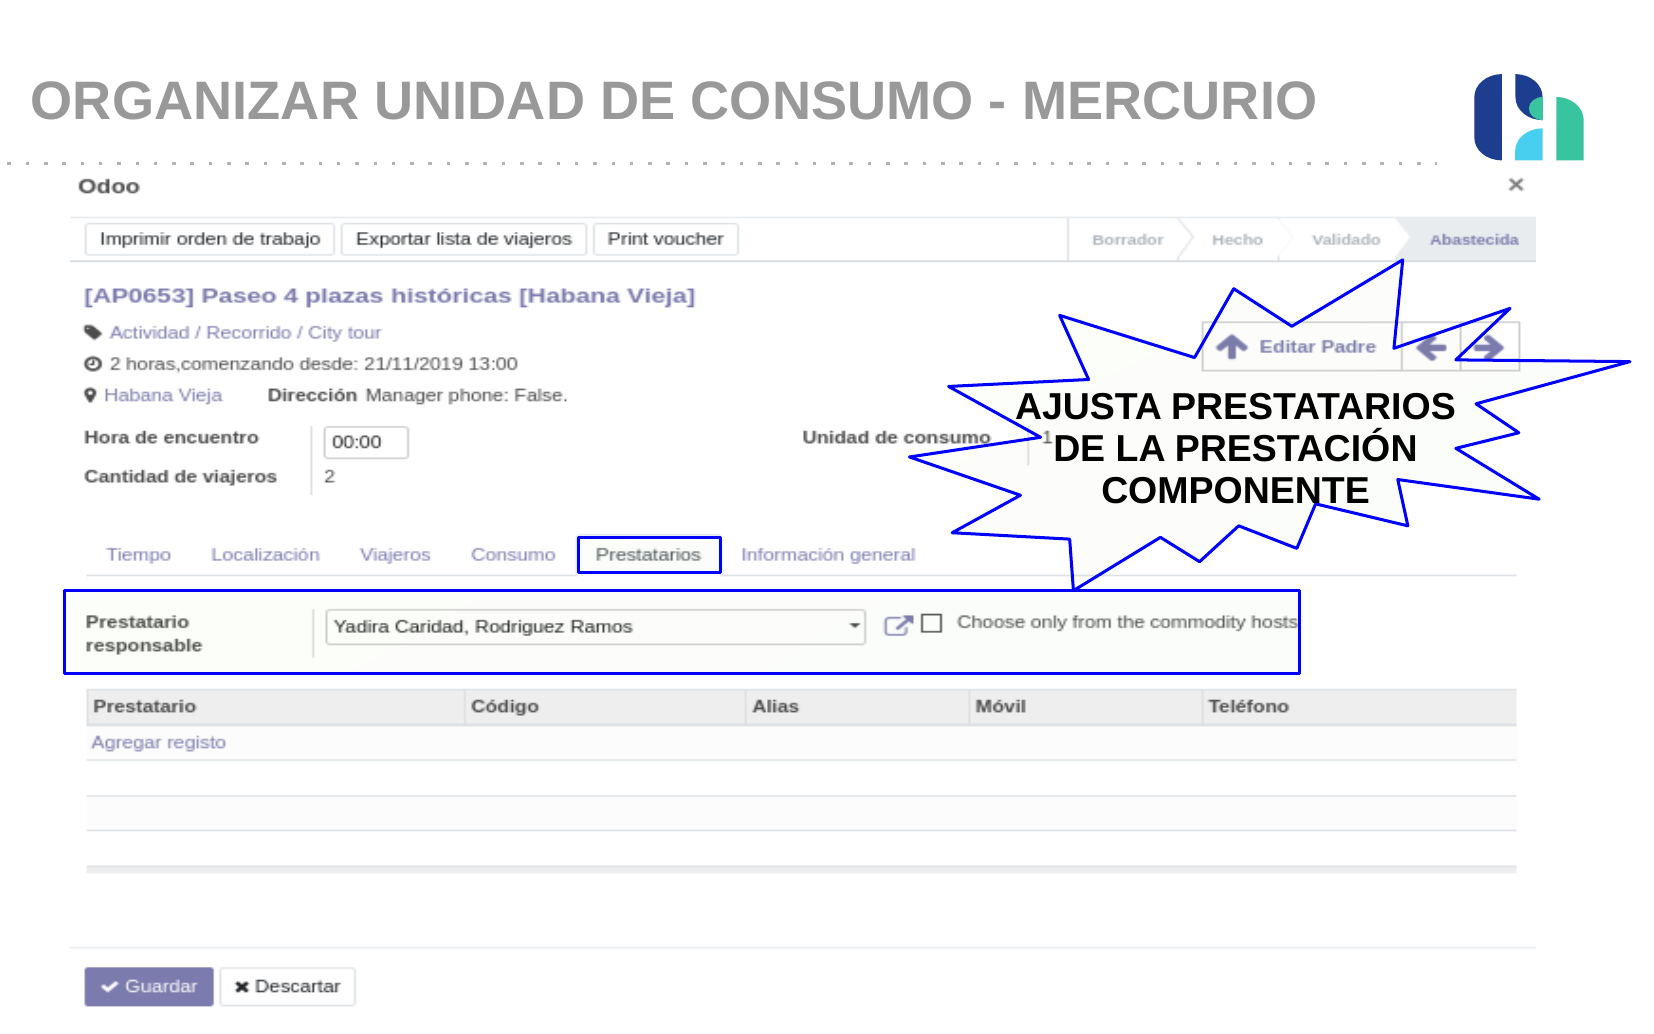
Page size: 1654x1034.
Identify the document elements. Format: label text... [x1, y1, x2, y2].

text_box ORGANIZAR UNIDAD DE CONSUMO - MERCURIO [30, 59, 1335, 142]
text_box [578, 537, 721, 573]
picture [1458, 388, 1536, 496]
text_box [64, 590, 1300, 674]
text_box AJUSTA PRESTATARIOS DE LA PRESTACIÓN COMPONENTE [909, 259, 1630, 591]
picture [70, 170, 1536, 590]
picture [70, 480, 1536, 1016]
picture [1474, 74, 1584, 161]
